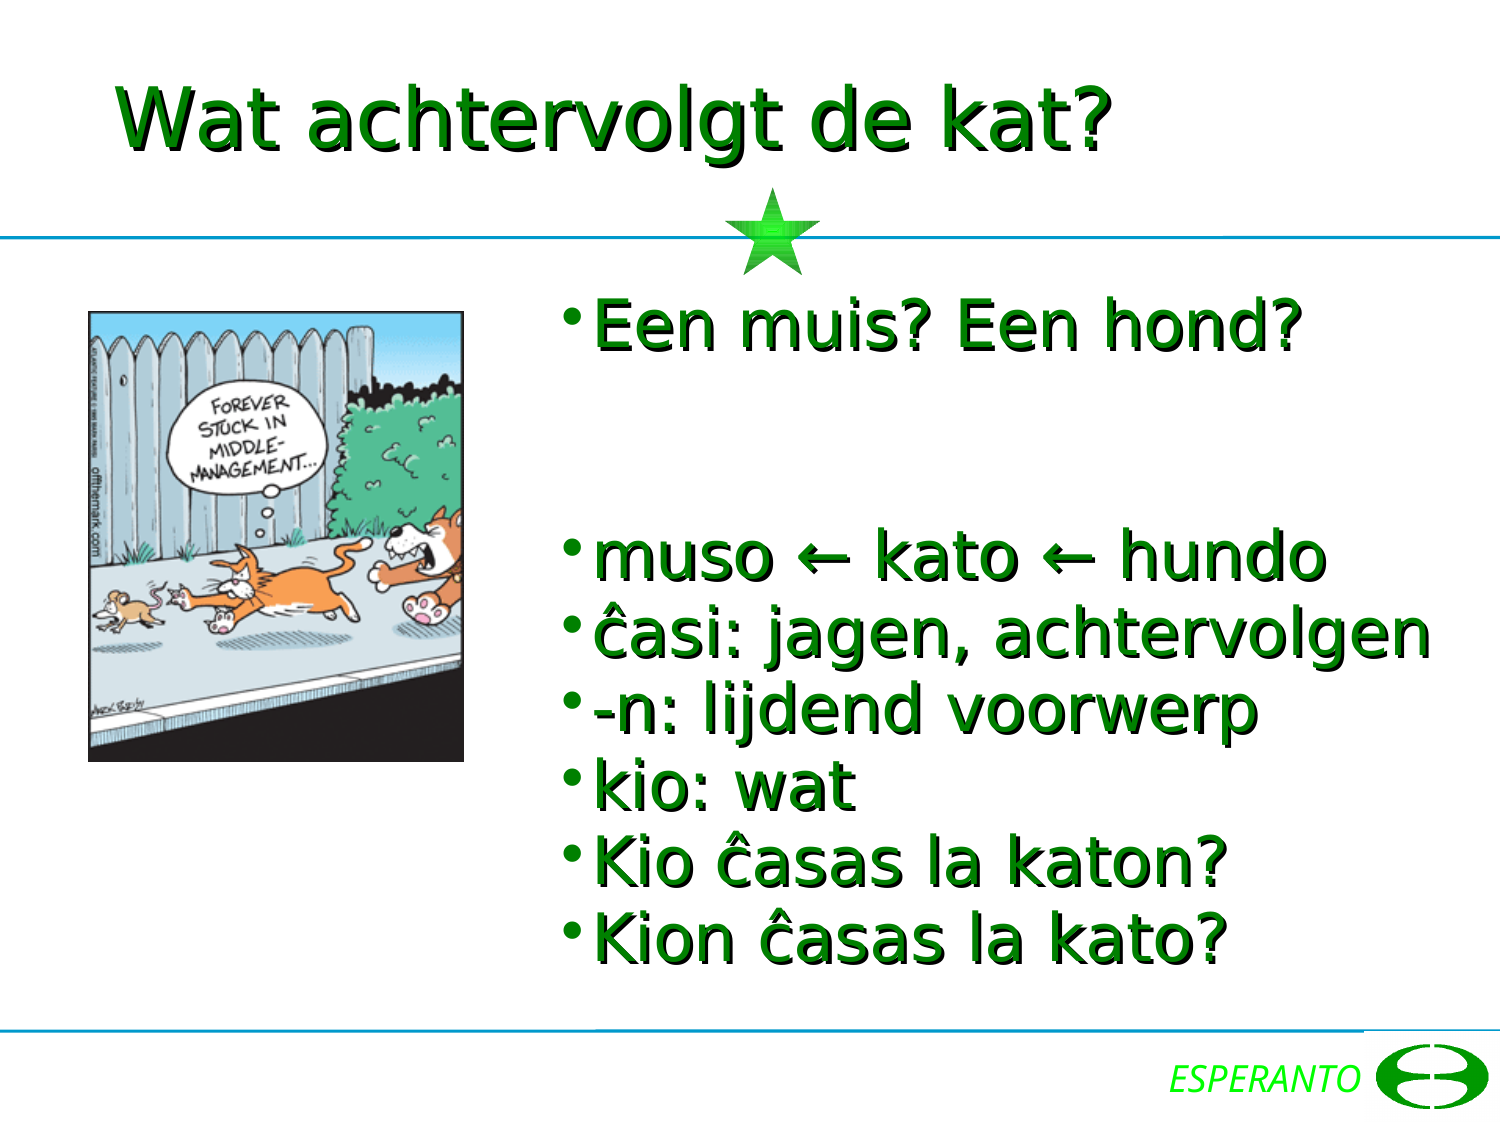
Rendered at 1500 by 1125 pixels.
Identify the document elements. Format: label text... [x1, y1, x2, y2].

title Wat achtervolgt de kat? [112, 5, 1448, 244]
picture [88, 311, 464, 762]
picture [1364, 1032, 1500, 1122]
list Een muis? Een hond? muso ← kato ← hundo ĉasi: jagen, achtervolgen -n: lijdend voorwerp kio: wat Kio ĉasas la katon? Kion ĉasas la kato? [561, 299, 1448, 1068]
